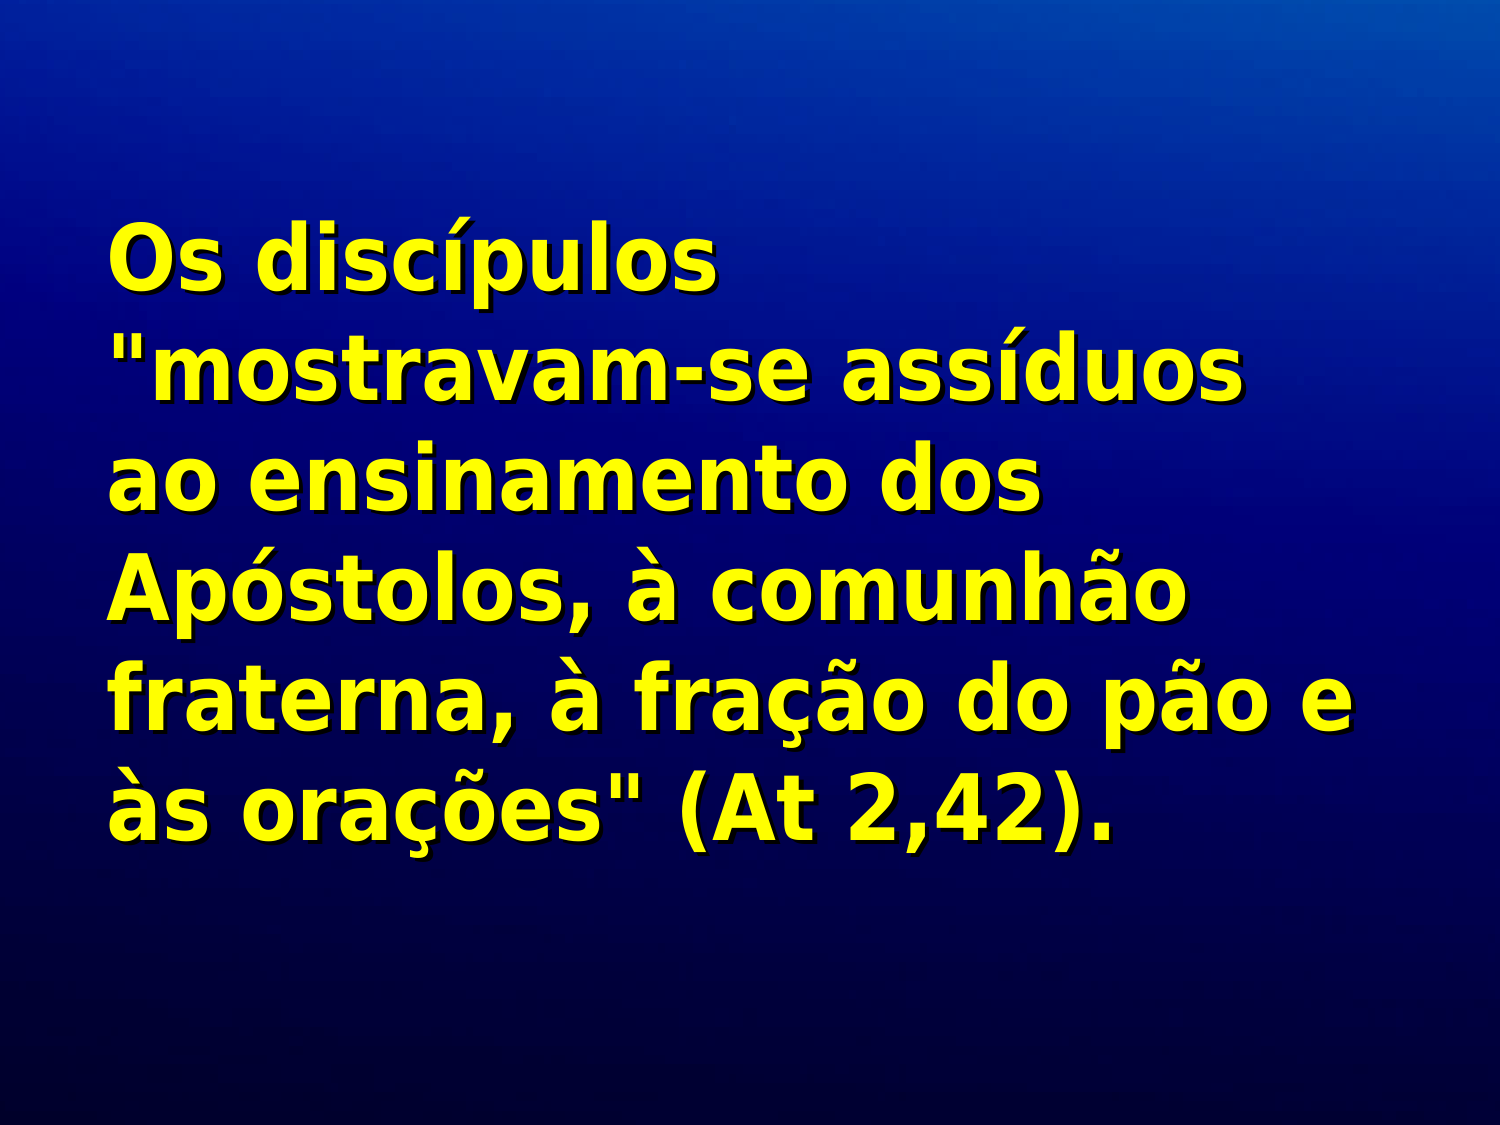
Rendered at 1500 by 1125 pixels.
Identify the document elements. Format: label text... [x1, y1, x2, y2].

picture [0, 0, 1500, 1125]
text_box Os discípulos "mostravam-se assíduos ao ensinamento dos Apóstolos, à comunhão fraterna, à fração do pão e às orações" (At 2,42). [92, 82, 1418, 1040]
